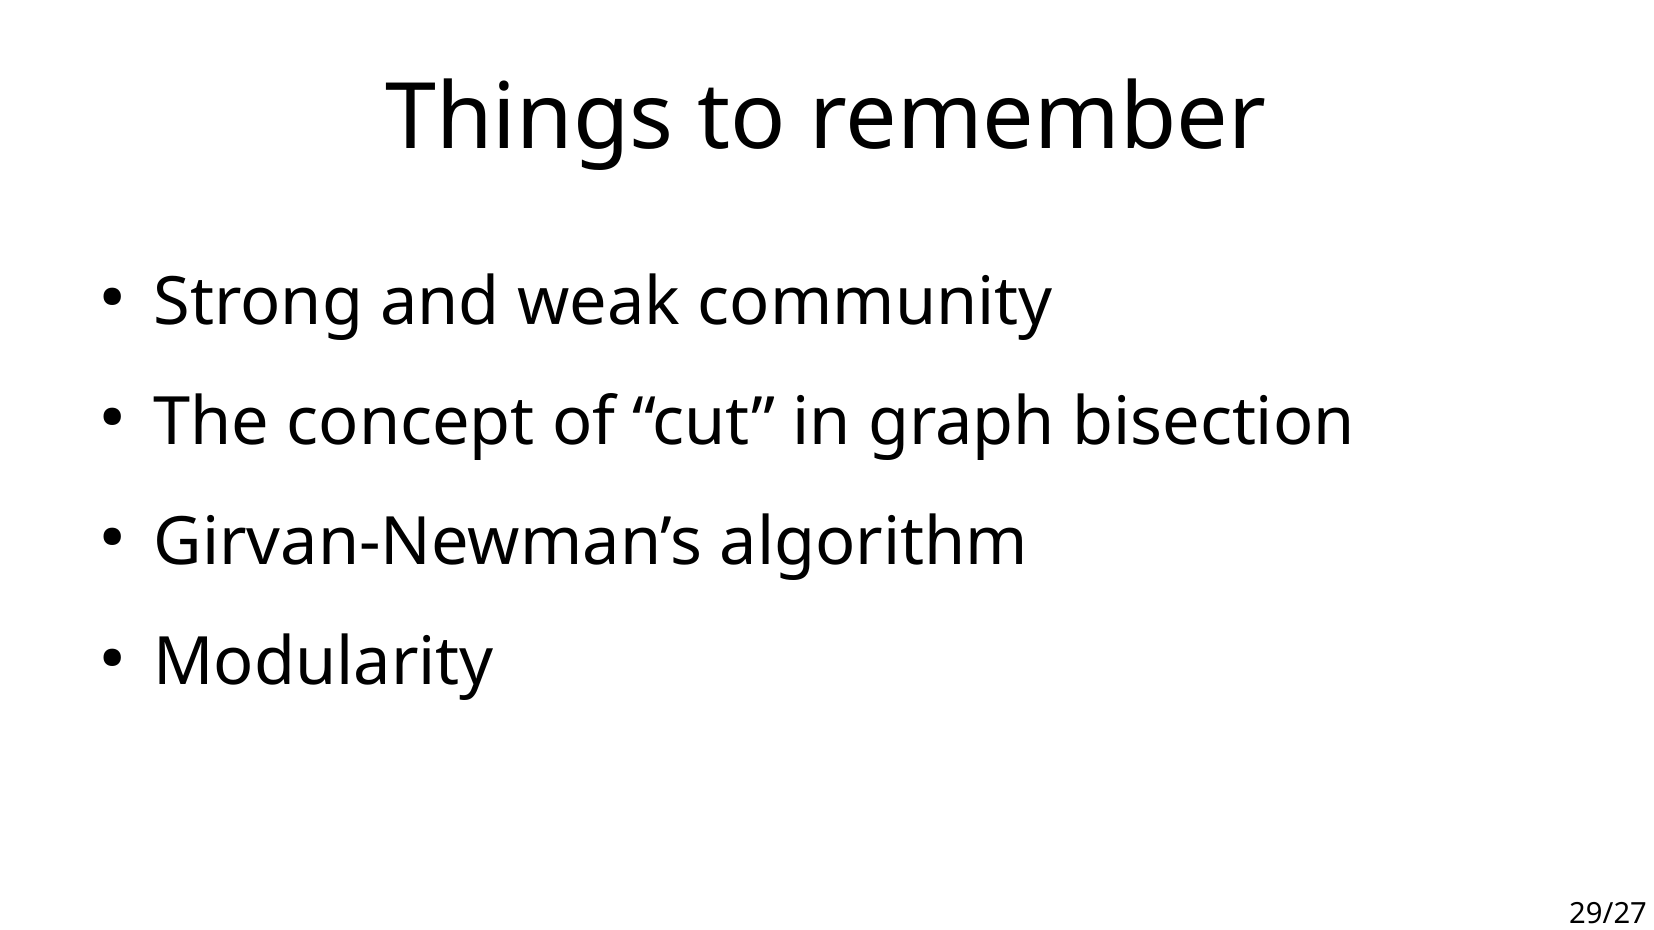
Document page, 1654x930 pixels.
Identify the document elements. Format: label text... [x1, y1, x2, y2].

list Strong and weak community The concept of “cut” in graph bisection Girvan-Newman’s algorithm Modularity [82, 252, 1571, 793]
title Things to remember [82, 1, 1571, 225]
